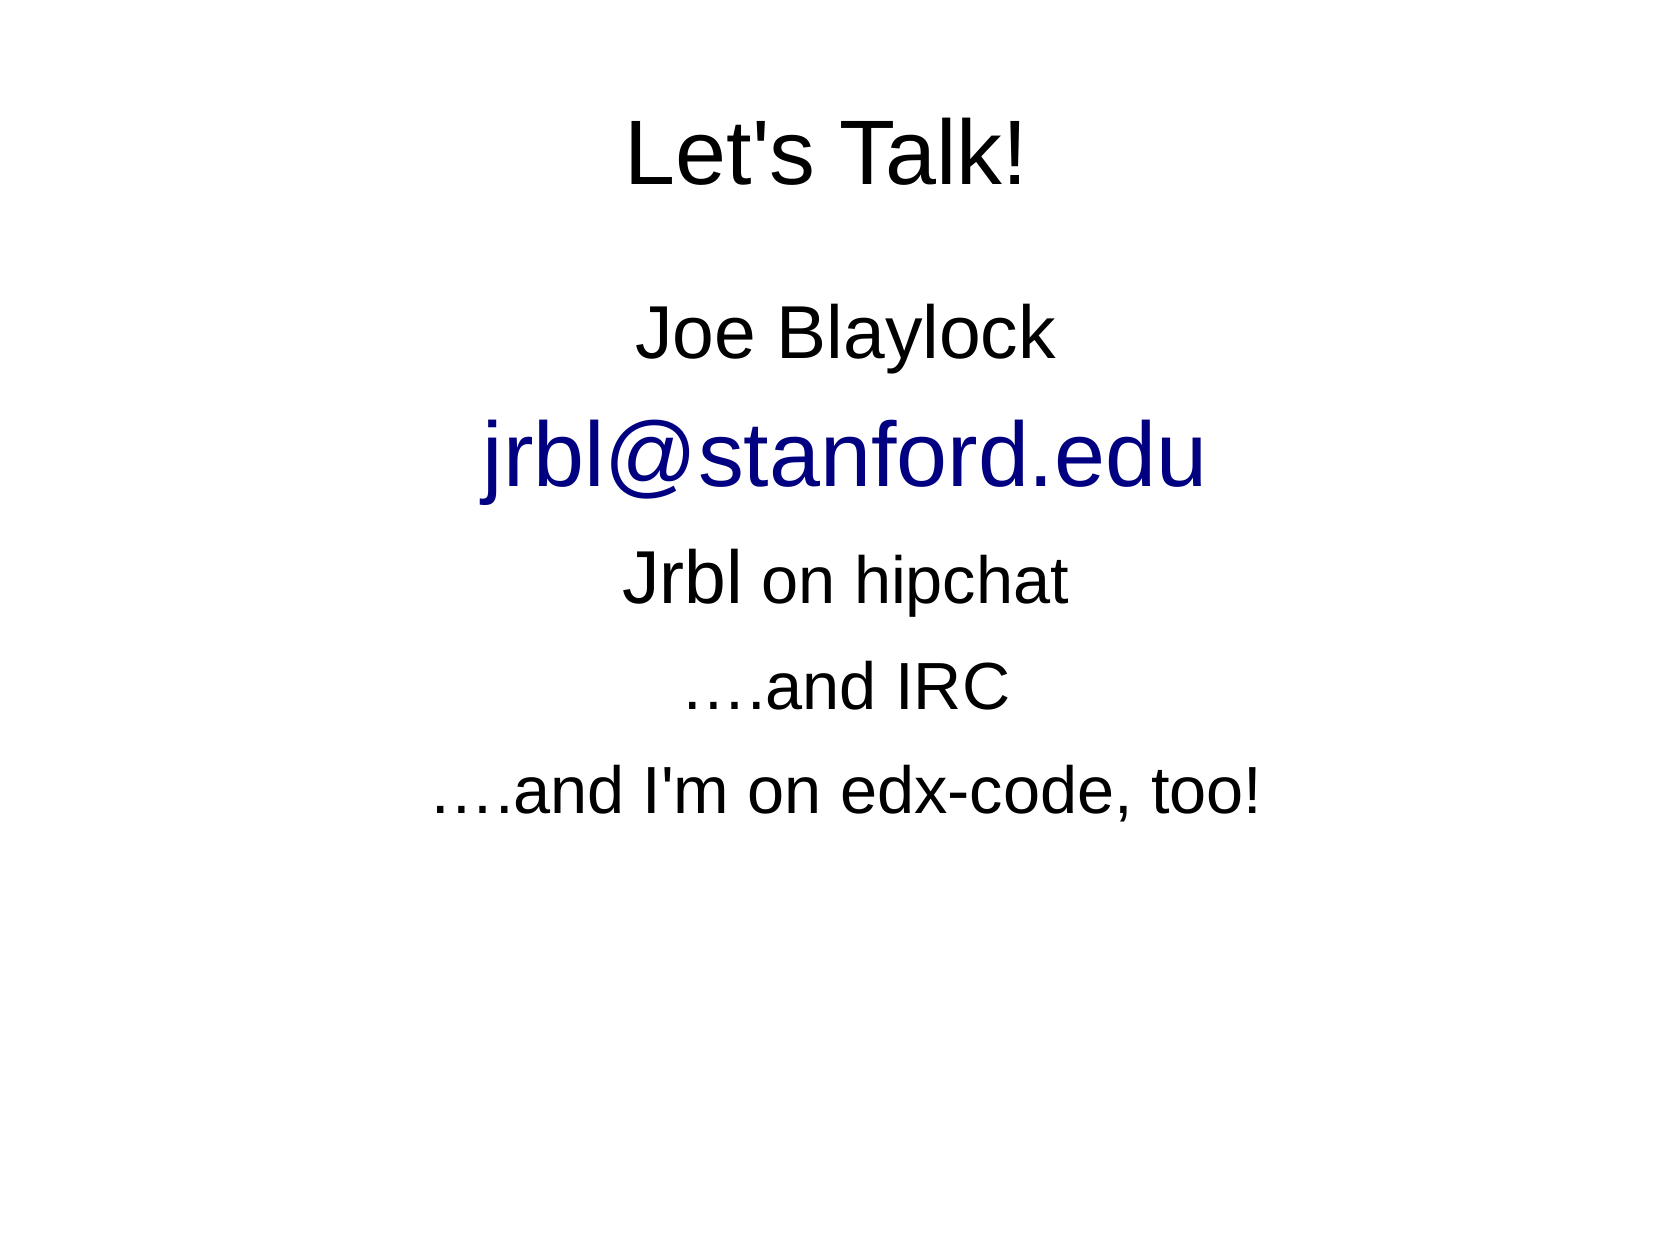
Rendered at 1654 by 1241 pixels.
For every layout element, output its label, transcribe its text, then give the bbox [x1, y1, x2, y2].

title Let's Talk! [82, 49, 1571, 257]
list Joe Blaylock jrbl@stanford.edu Jrbl on hipchat ….and IRC ….and I'm on edx-code, too! [82, 290, 1538, 1010]
